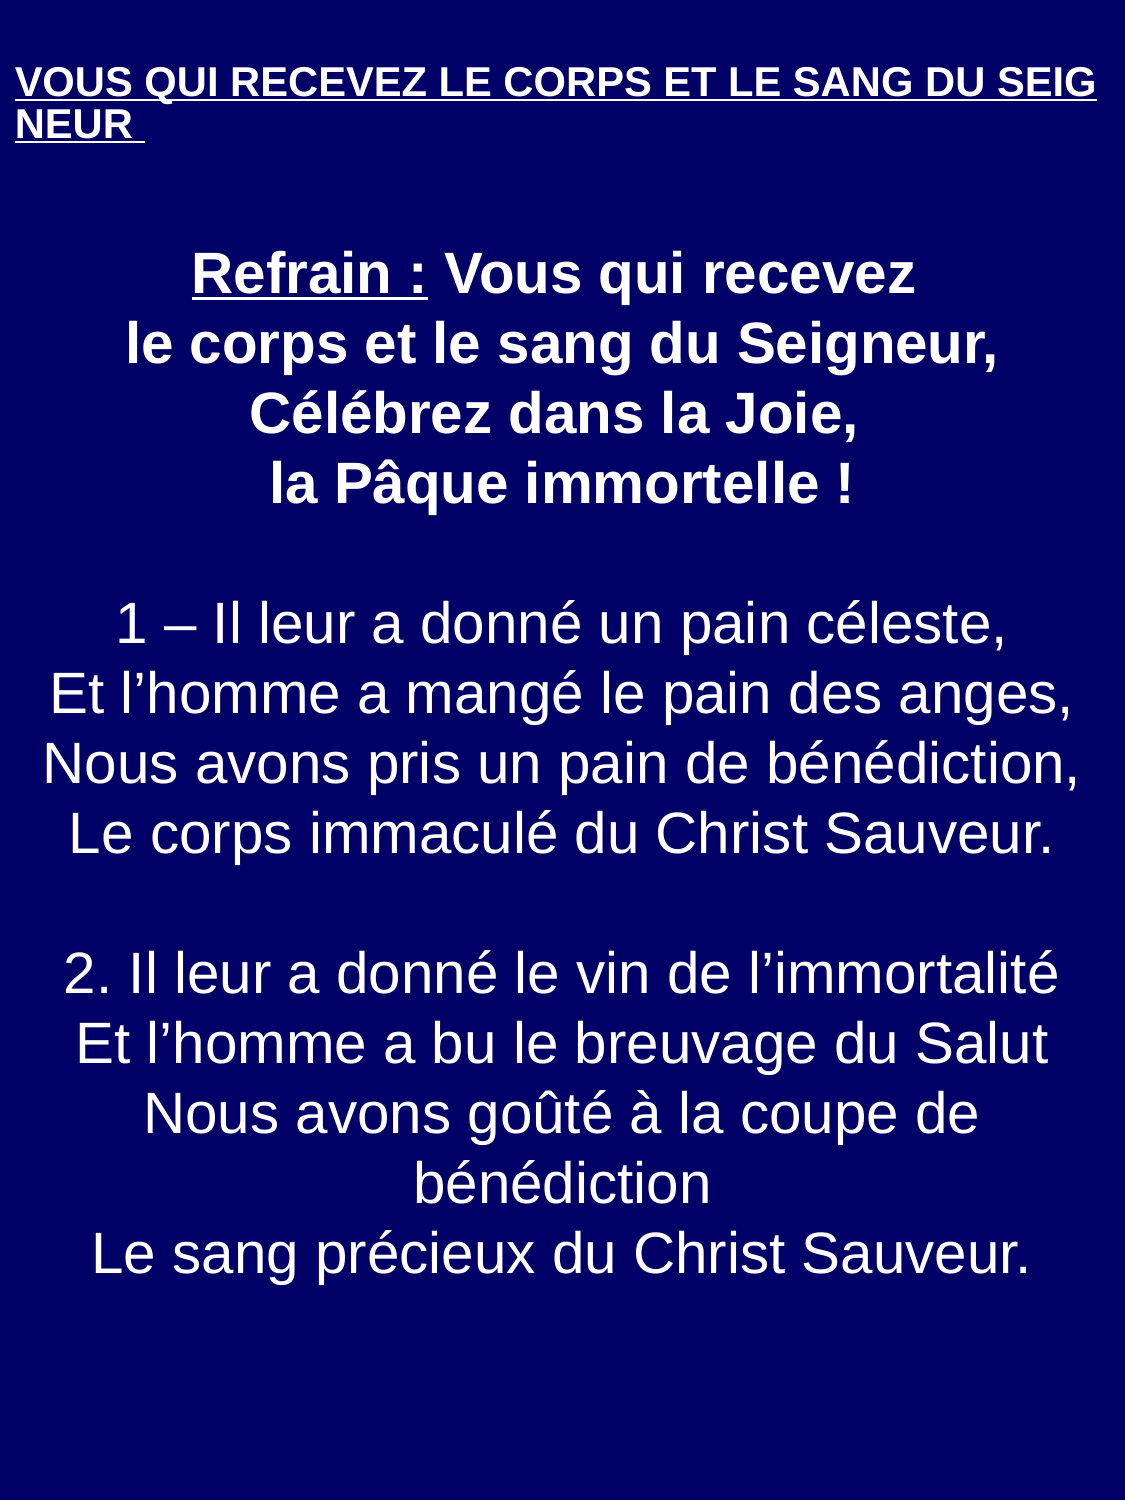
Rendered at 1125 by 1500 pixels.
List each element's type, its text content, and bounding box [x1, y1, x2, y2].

text_box VOUS QUI RECEVEZ LE CORPS ET LE SANG DU SEIGNEUR Refrain : Vous qui recevez le corps et le sang du Seigneur, Célébrez dans la Joie, la Pâque immortelle ! 1 – Il leur a donné un pain céleste, Et l’homme a mangé le pain des anges, Nous avons pris un pain de bénédiction, Le corps immaculé du Christ Sauveur. 2. Il leur a donné le vin de l’immortalité Et l’homme a bu le breuvage du Salut Nous avons goûté à la coupe de bénédiction Le sang précieux du Christ Sauveur. [0, 47, 1125, 1382]
